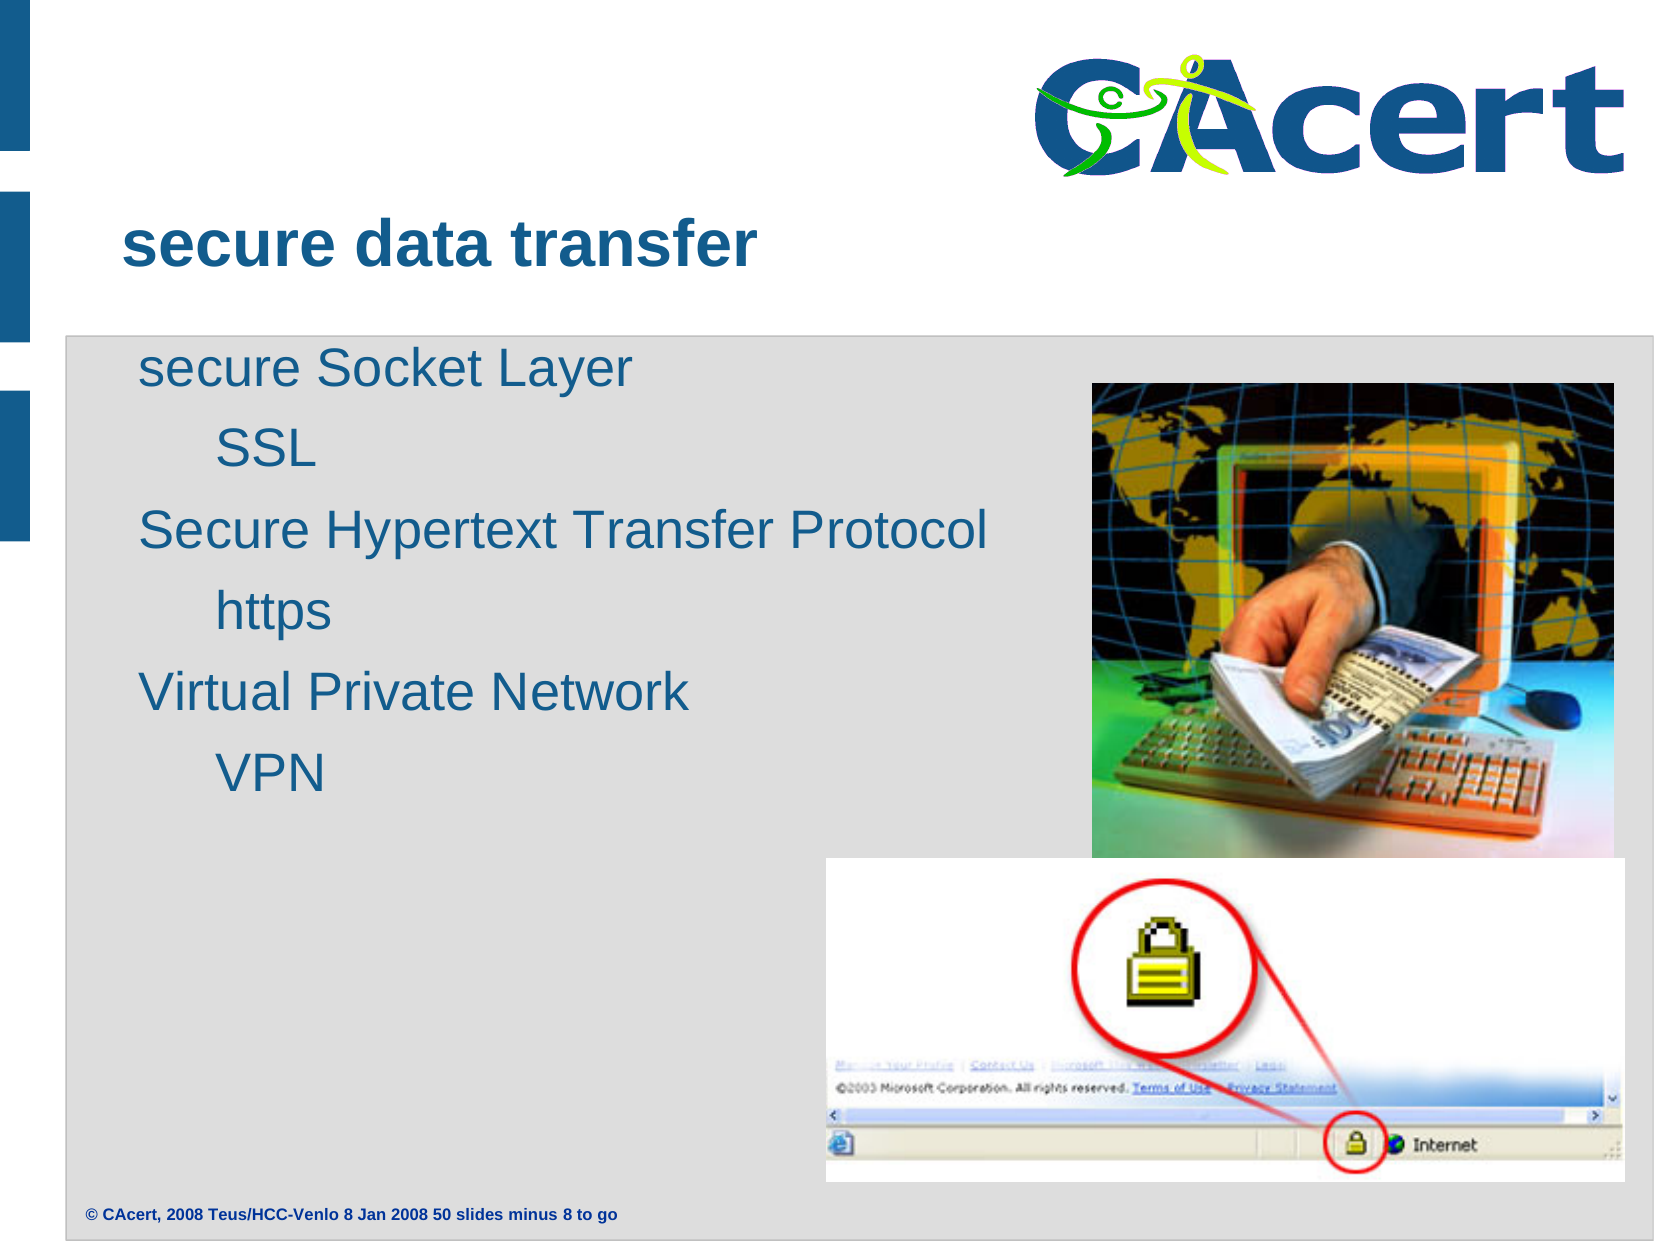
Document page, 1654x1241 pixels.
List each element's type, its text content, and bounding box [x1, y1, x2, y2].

picture [826, 383, 1625, 1182]
list secure Socket Layer SSL Secure Hypertext Transfer Protocol https Virtual Private Network VPN [121, 344, 1063, 1008]
picture [1033, 53, 1625, 178]
title secure data transfer [121, 184, 1534, 309]
